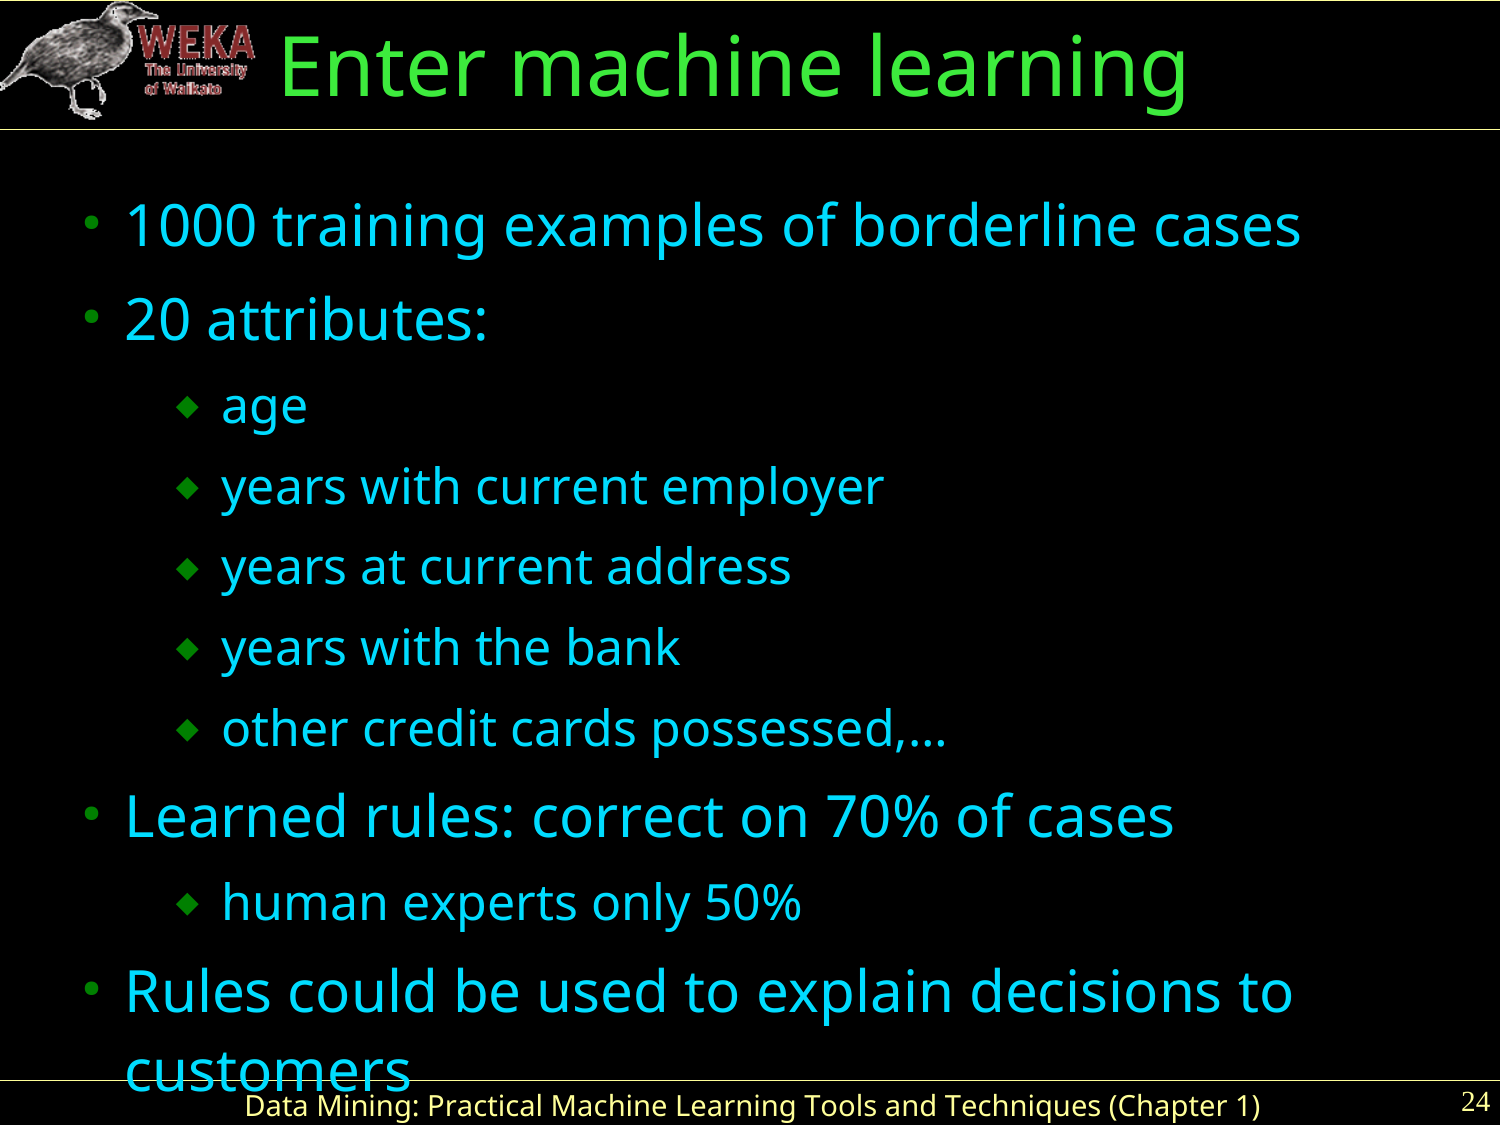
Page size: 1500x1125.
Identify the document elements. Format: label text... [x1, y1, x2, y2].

list 1000 training examples of borderline cases 20 attributes: age years with current employer years at current address years with the bank other credit cards possessed,… Learned rules: correct on 70% of cases human experts only 50% Rules could be used to explain decisions to customers [67, 177, 1418, 1093]
title Enter machine learning [263, 0, 1500, 159]
picture [0, 1, 263, 129]
